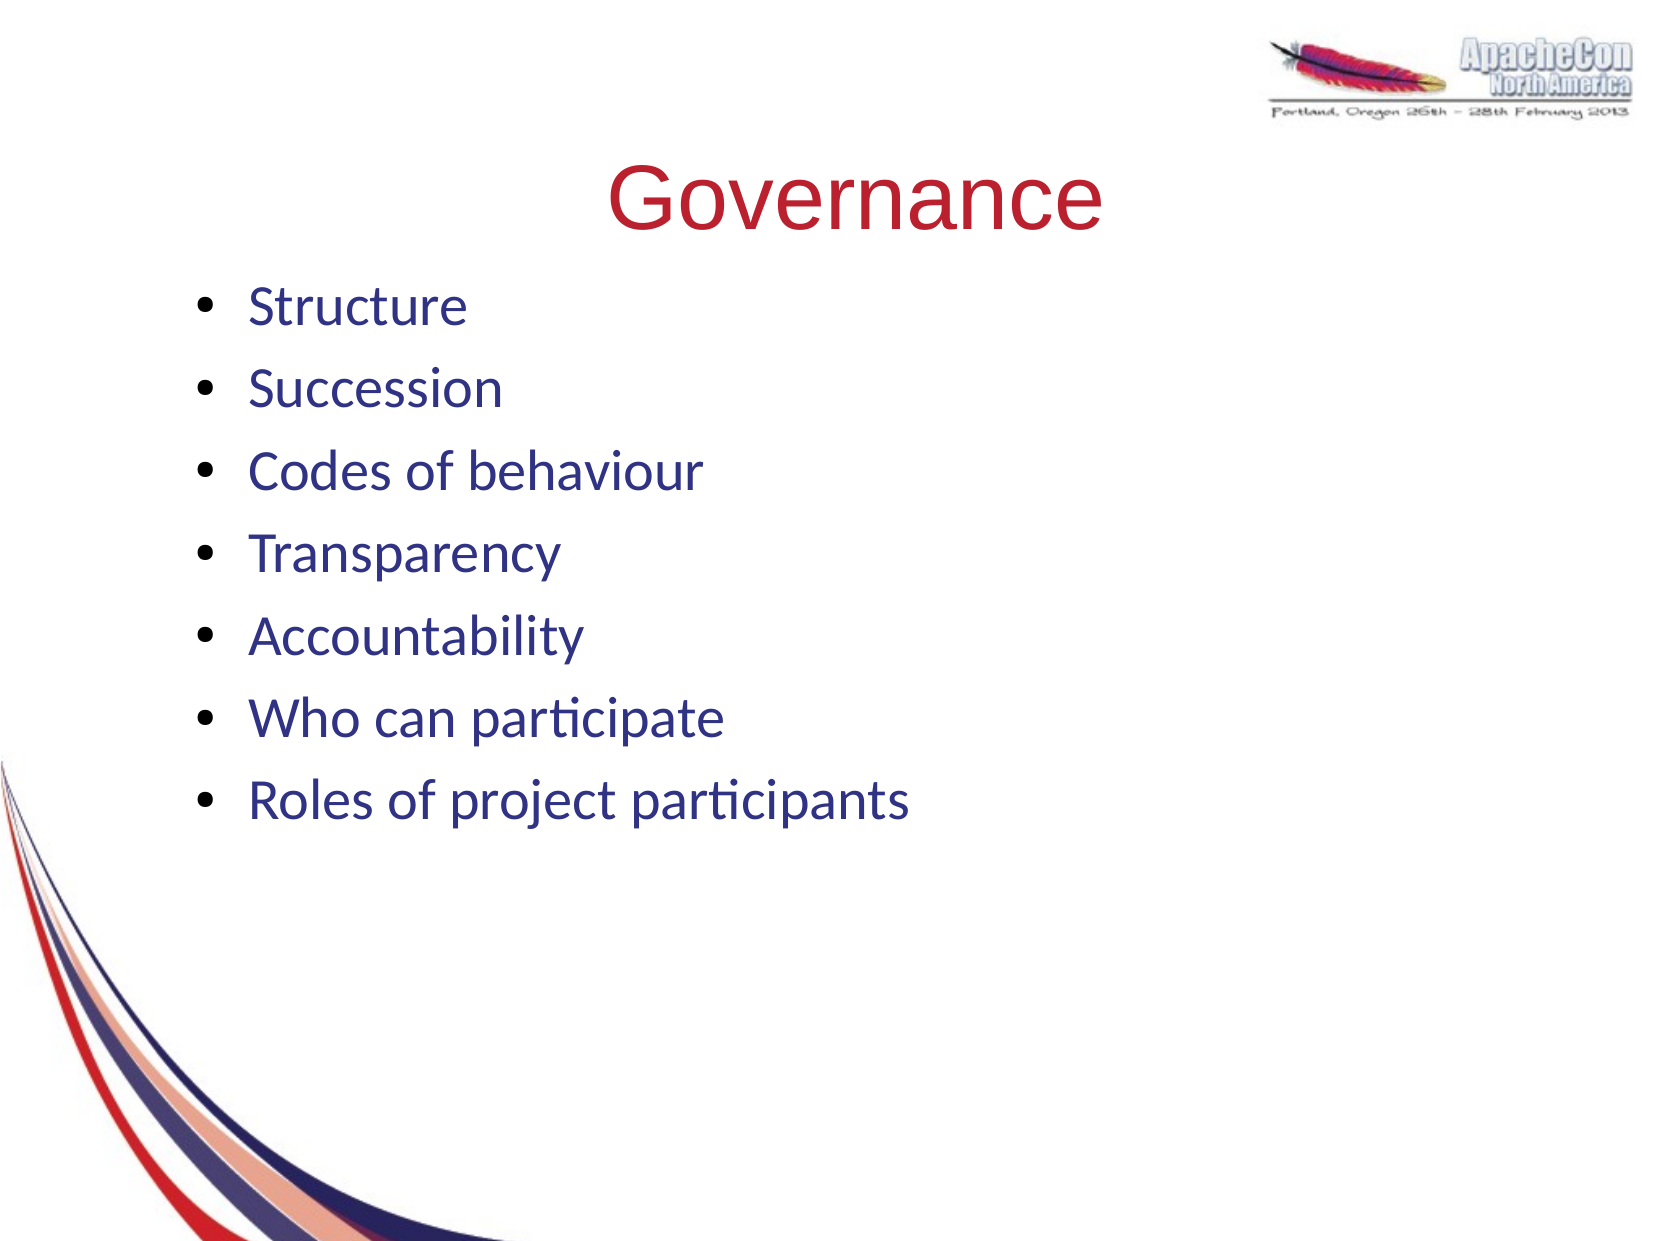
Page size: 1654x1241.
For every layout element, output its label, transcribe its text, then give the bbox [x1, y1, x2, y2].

picture [0, 0, 1654, 1241]
list Structure Succession Codes of behaviour Transparency Accountability Who can participate Roles of project participants [177, 283, 1536, 1003]
title Governance [177, 141, 1536, 254]
